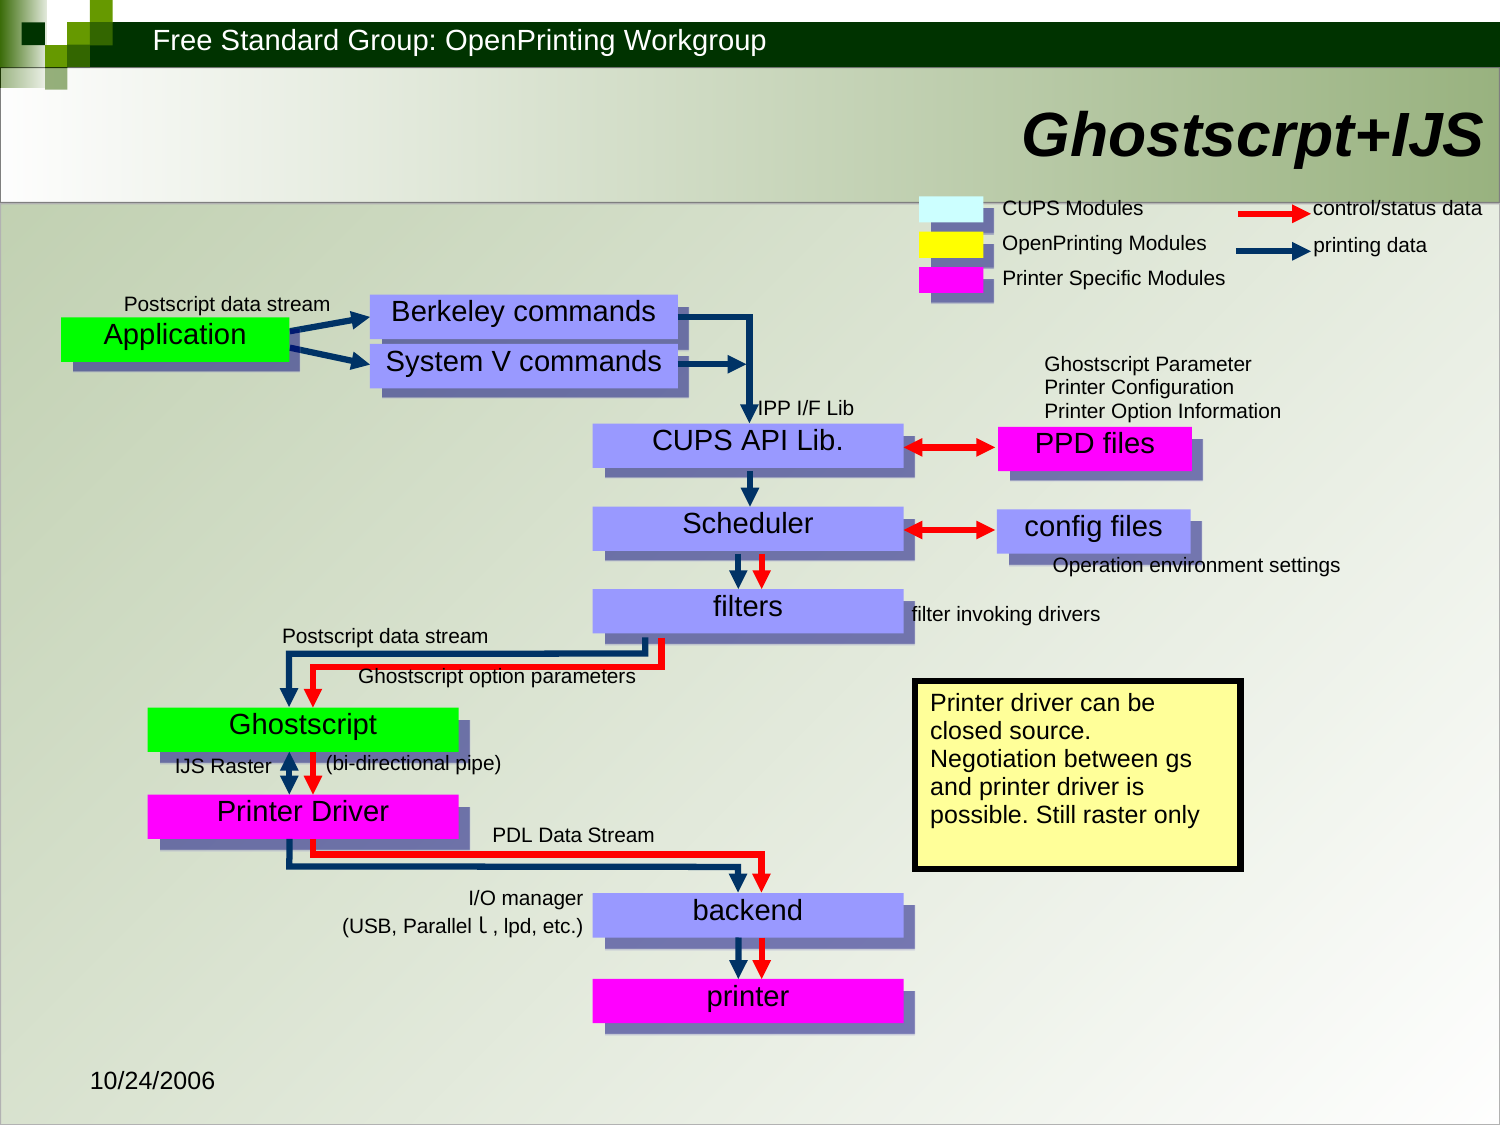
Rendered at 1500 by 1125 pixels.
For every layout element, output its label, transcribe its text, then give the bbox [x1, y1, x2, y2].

text_box CUPS API Lib. [592, 423, 904, 468]
text_box Berkeley commands [369, 294, 678, 340]
text_box [919, 231, 984, 258]
text_box I/O manager (USB, Parallelｌ, lpd, etc.) [341, 886, 584, 940]
text_box control/status data [1312, 196, 1483, 220]
text_box Postscript data stream [281, 624, 489, 648]
text_box System V commands [369, 343, 678, 389]
text_box Printer driver can be closed source. Negotiation between gs and printer driver is possible. Still raster only [915, 680, 1241, 869]
text_box PDL Data Stream [492, 823, 655, 848]
text_box CUPS Modules [1002, 196, 1144, 220]
text_box [919, 196, 984, 223]
text_box (bi-directional pipe) [325, 751, 502, 775]
text_box backend [592, 893, 904, 938]
text_box printer [592, 978, 904, 1024]
text_box OpenPrinting Modules [1002, 231, 1207, 256]
text_box Scheduler [592, 506, 904, 551]
text_box printing data [1313, 233, 1428, 258]
text_box IPP I/F Lib [757, 396, 855, 420]
text_box IJS Raster [174, 754, 272, 778]
text_box config files [996, 509, 1191, 554]
text_box PPD files [998, 426, 1192, 472]
text_box Application [61, 317, 290, 362]
text_box Operation environment settings [1052, 553, 1341, 577]
text_box Ghostscript [147, 707, 459, 752]
text_box Postscript data stream [123, 292, 331, 316]
text_box filters [592, 589, 904, 634]
text_box Printer Driver [147, 794, 459, 839]
text_box Ghostscript Parameter Printer Configuration Printer Option Information [1044, 352, 1282, 423]
text_box Ghostscript option parameters [357, 664, 637, 688]
title Ghostscrpt+IJS [0, 67, 1500, 203]
text_box [919, 267, 984, 293]
text_box Printer Specific Modules [1002, 267, 1226, 291]
text_box filter invoking drivers [911, 602, 1101, 626]
